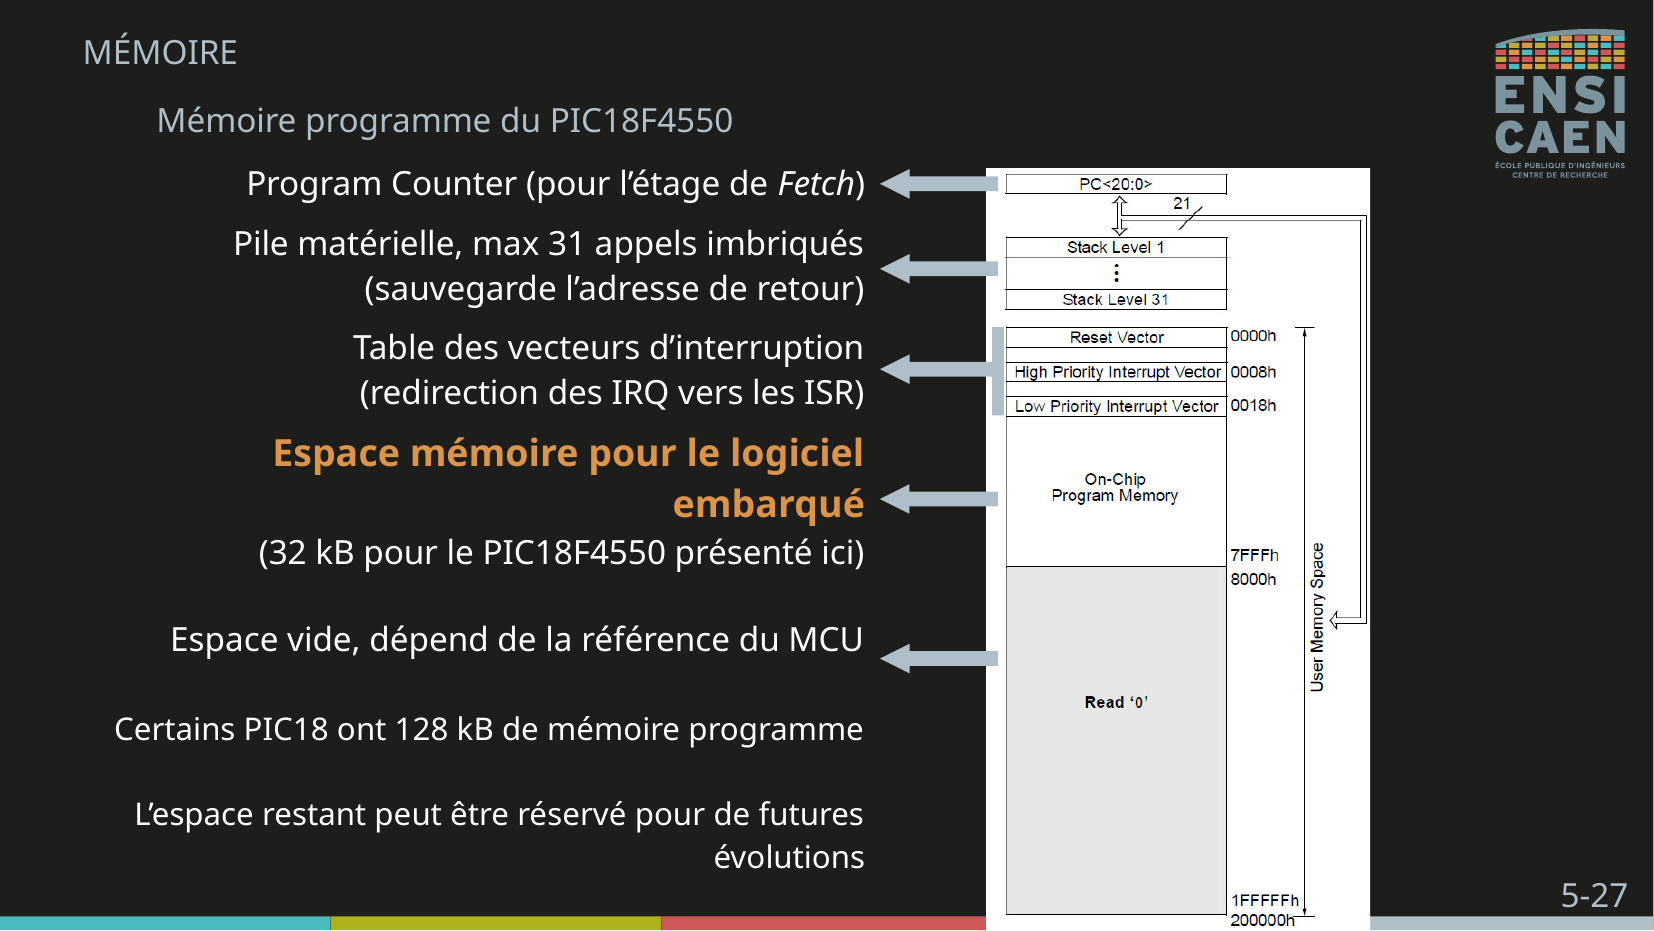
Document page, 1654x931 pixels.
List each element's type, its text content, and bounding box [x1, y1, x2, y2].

picture [986, 168, 1371, 931]
text_box Pile matérielle, max 31 appels imbriqués (sauvegarde l’adresse de retour) [82, 216, 880, 313]
text_box [879, 327, 1004, 416]
text_box [879, 484, 999, 514]
text_box Espace mémoire pour le logiciel embarqué (32 kB pour le PIC18F4550 présenté ici) [82, 422, 880, 578]
title MÉMOIRE Mémoire programme du PIC18F4550 [82, 0, 1467, 148]
text_box [879, 195, 1105, 284]
text_box Program Counter (pour l’étage de Fetch) [82, 152, 880, 210]
text_box Espace vide, dépend de la référence du MCU Certains PIC18 ont 128 kB de mémoire programme L’espace restant peut être réservé pour de futures évolutions [82, 578, 880, 916]
text_box [879, 643, 999, 674]
text_box [879, 169, 999, 199]
text_box Table des vecteurs d’interruption (redirection des IRQ vers les ISR) [82, 321, 880, 417]
